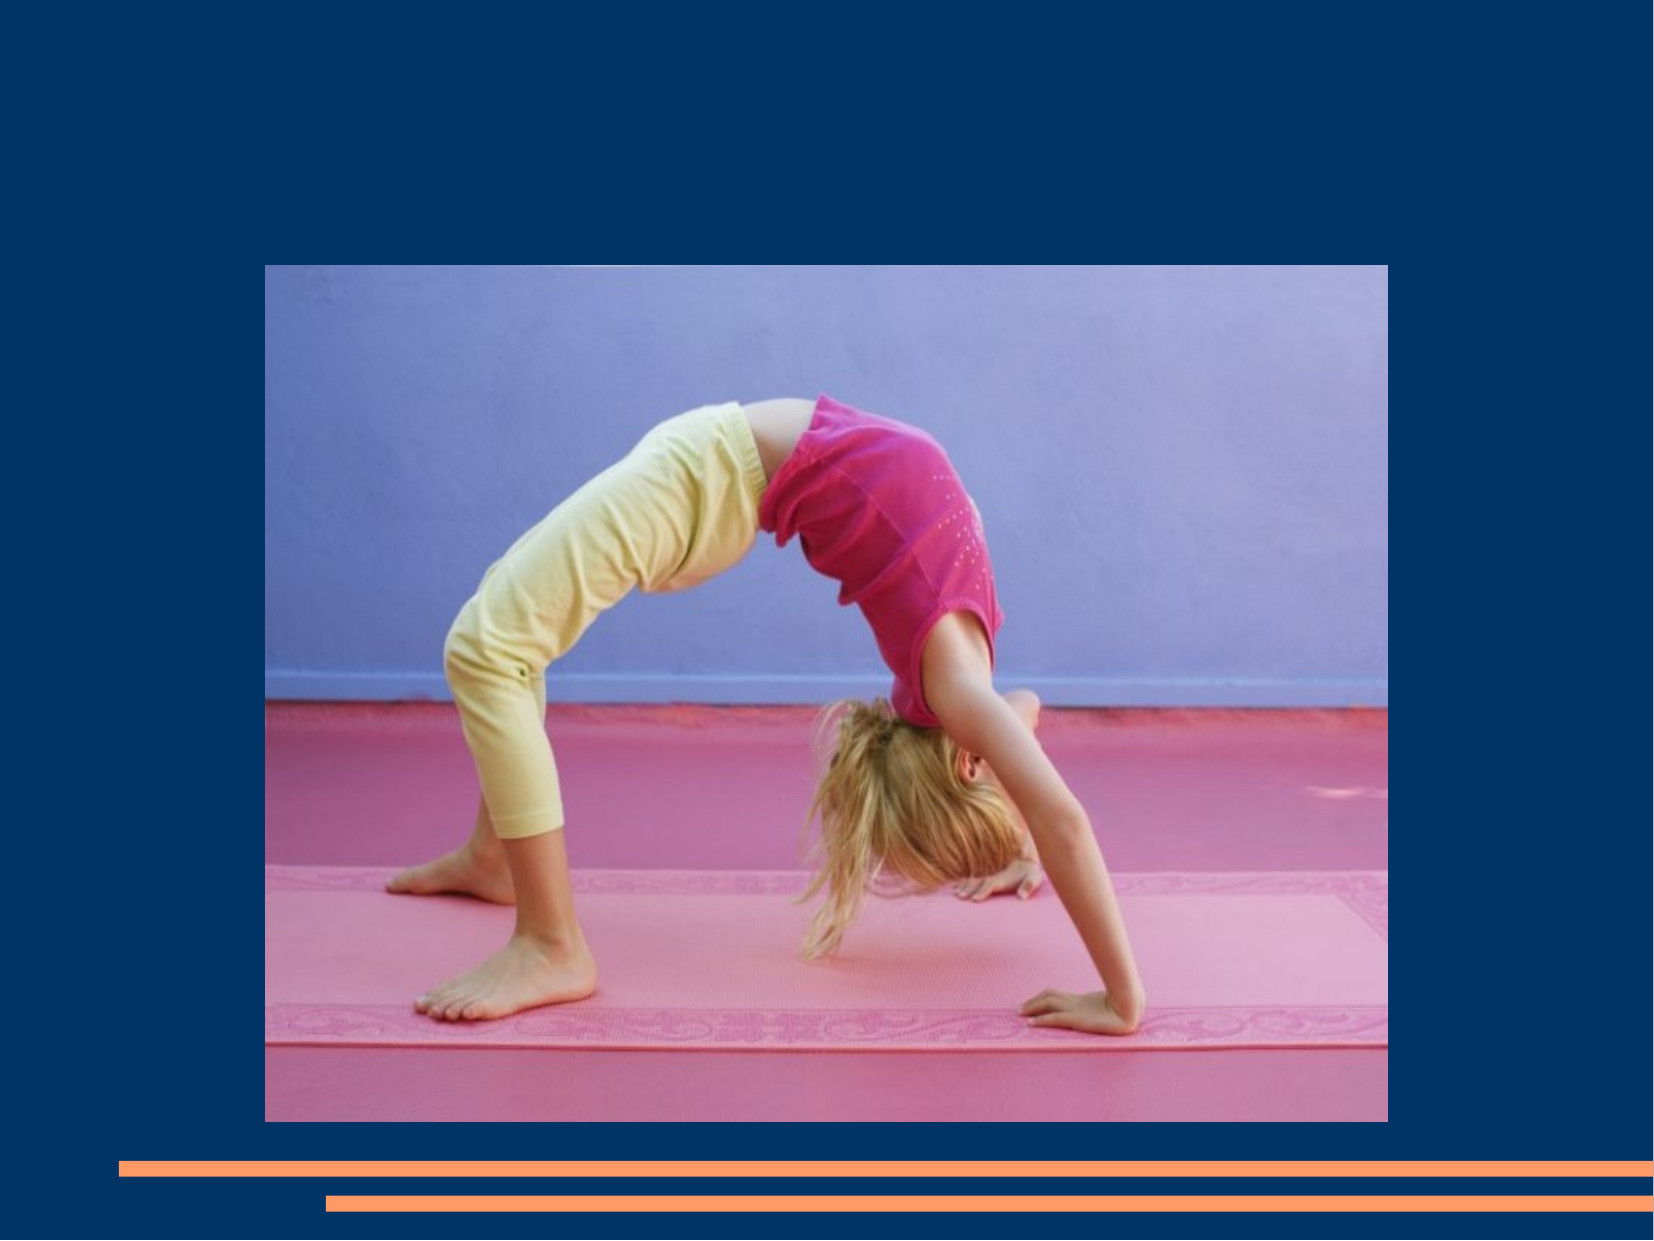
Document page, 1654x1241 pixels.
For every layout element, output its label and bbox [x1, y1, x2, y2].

picture [265, 265, 1388, 1123]
